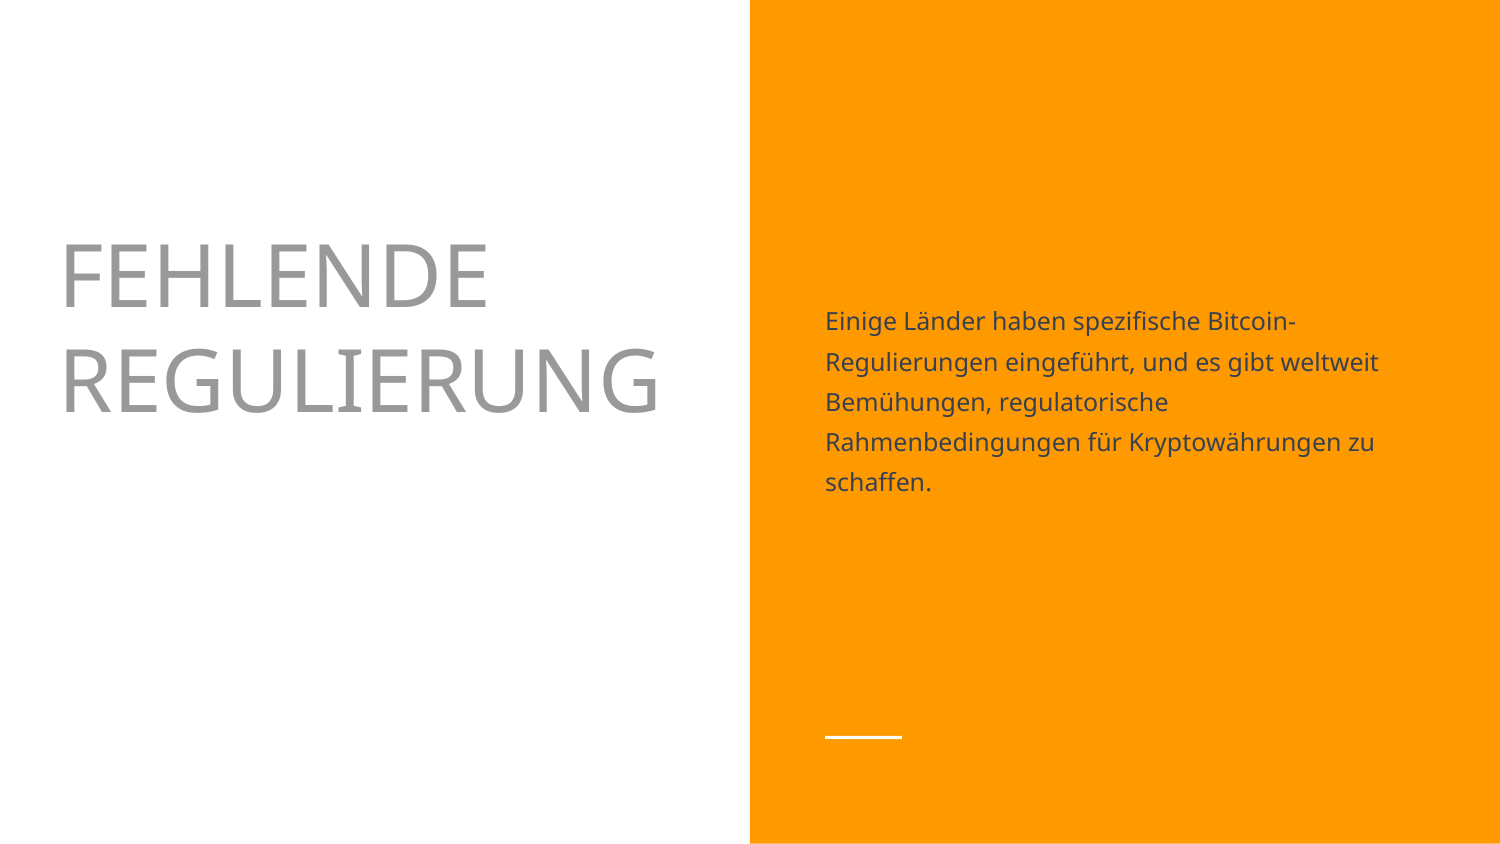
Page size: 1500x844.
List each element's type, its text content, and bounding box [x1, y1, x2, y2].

list Einige Länder haben spezifische Bitcoin-Regulierungen eingeführt, und es gibt weltweit Bemühungen, regulatorische Rahmenbedingungen für Kryptowährungen zu schaffen. [810, 118, 1440, 725]
title FEHLENDE REGULIERUNG [43, 152, 708, 446]
